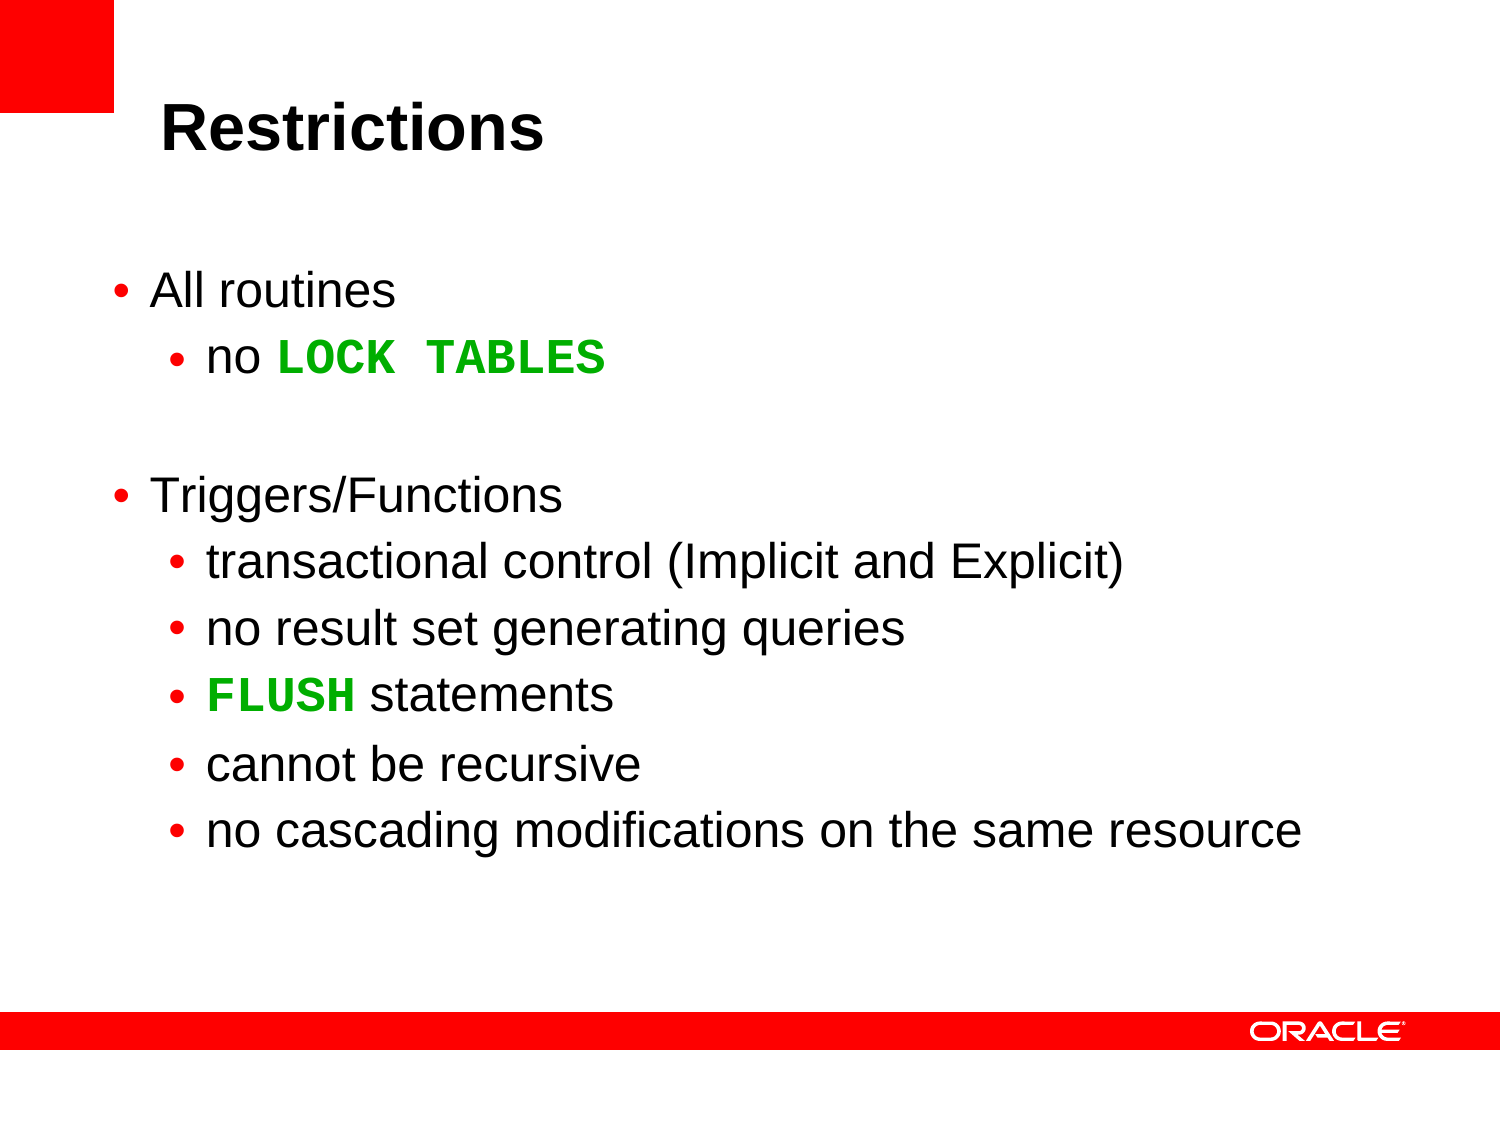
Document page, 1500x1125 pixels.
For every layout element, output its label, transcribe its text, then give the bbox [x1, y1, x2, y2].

picture [0, 1012, 1500, 1050]
title Restrictions [145, 49, 1390, 205]
picture [0, 0, 114, 113]
list All routines no LOCK TABLES Triggers/Functions transactional control (Implicit and Explicit) no result set generating queries FLUSH statements cannot be recursive no cascading modifications on the same resource [112, 262, 1349, 1005]
